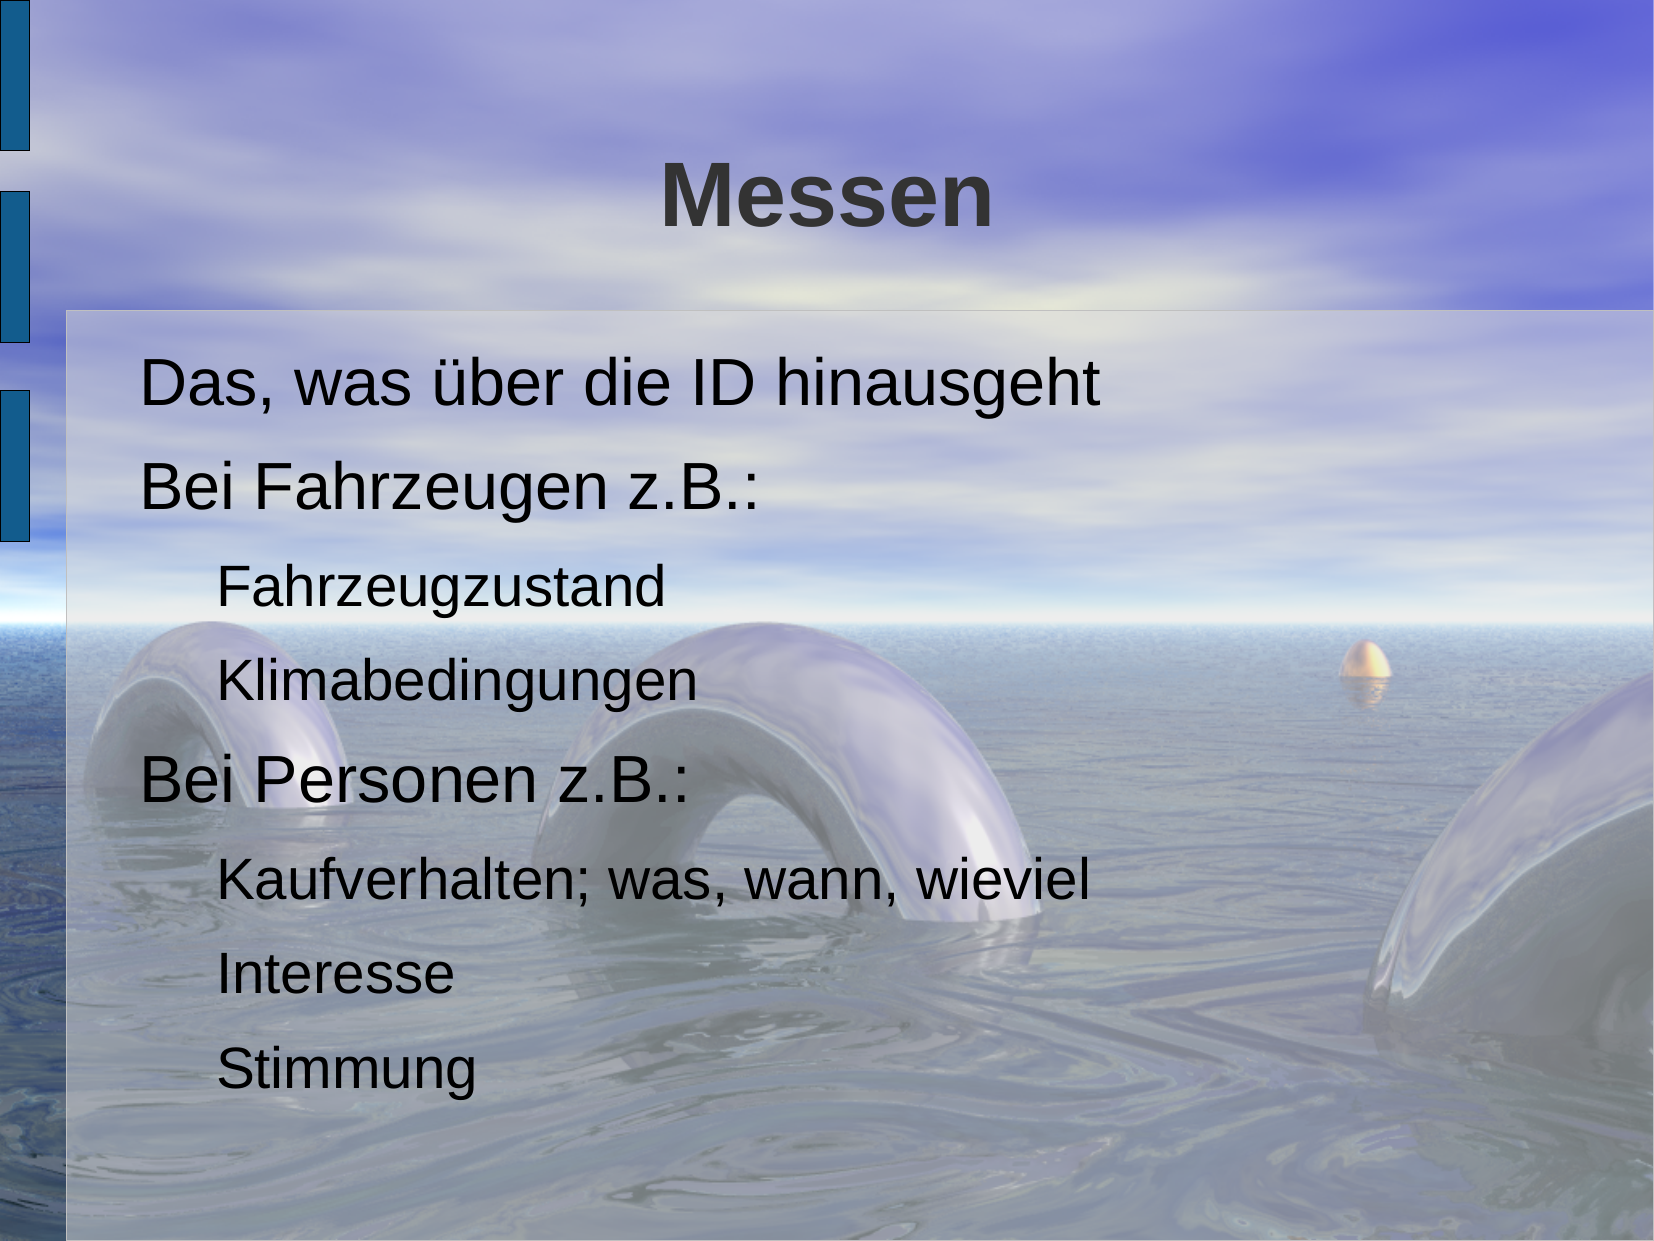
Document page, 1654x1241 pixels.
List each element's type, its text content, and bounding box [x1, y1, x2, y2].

title Messen [121, 91, 1534, 299]
picture [0, 0, 1654, 1241]
list Das, was über die ID hinausgeht Bei Fahrzeugen z.B.: Fahrzeugzustand Klimabedingungen Bei Personen z.B.: Kaufverhalten; was, wann, wieviel Interesse Stimmung [121, 344, 1534, 1127]
